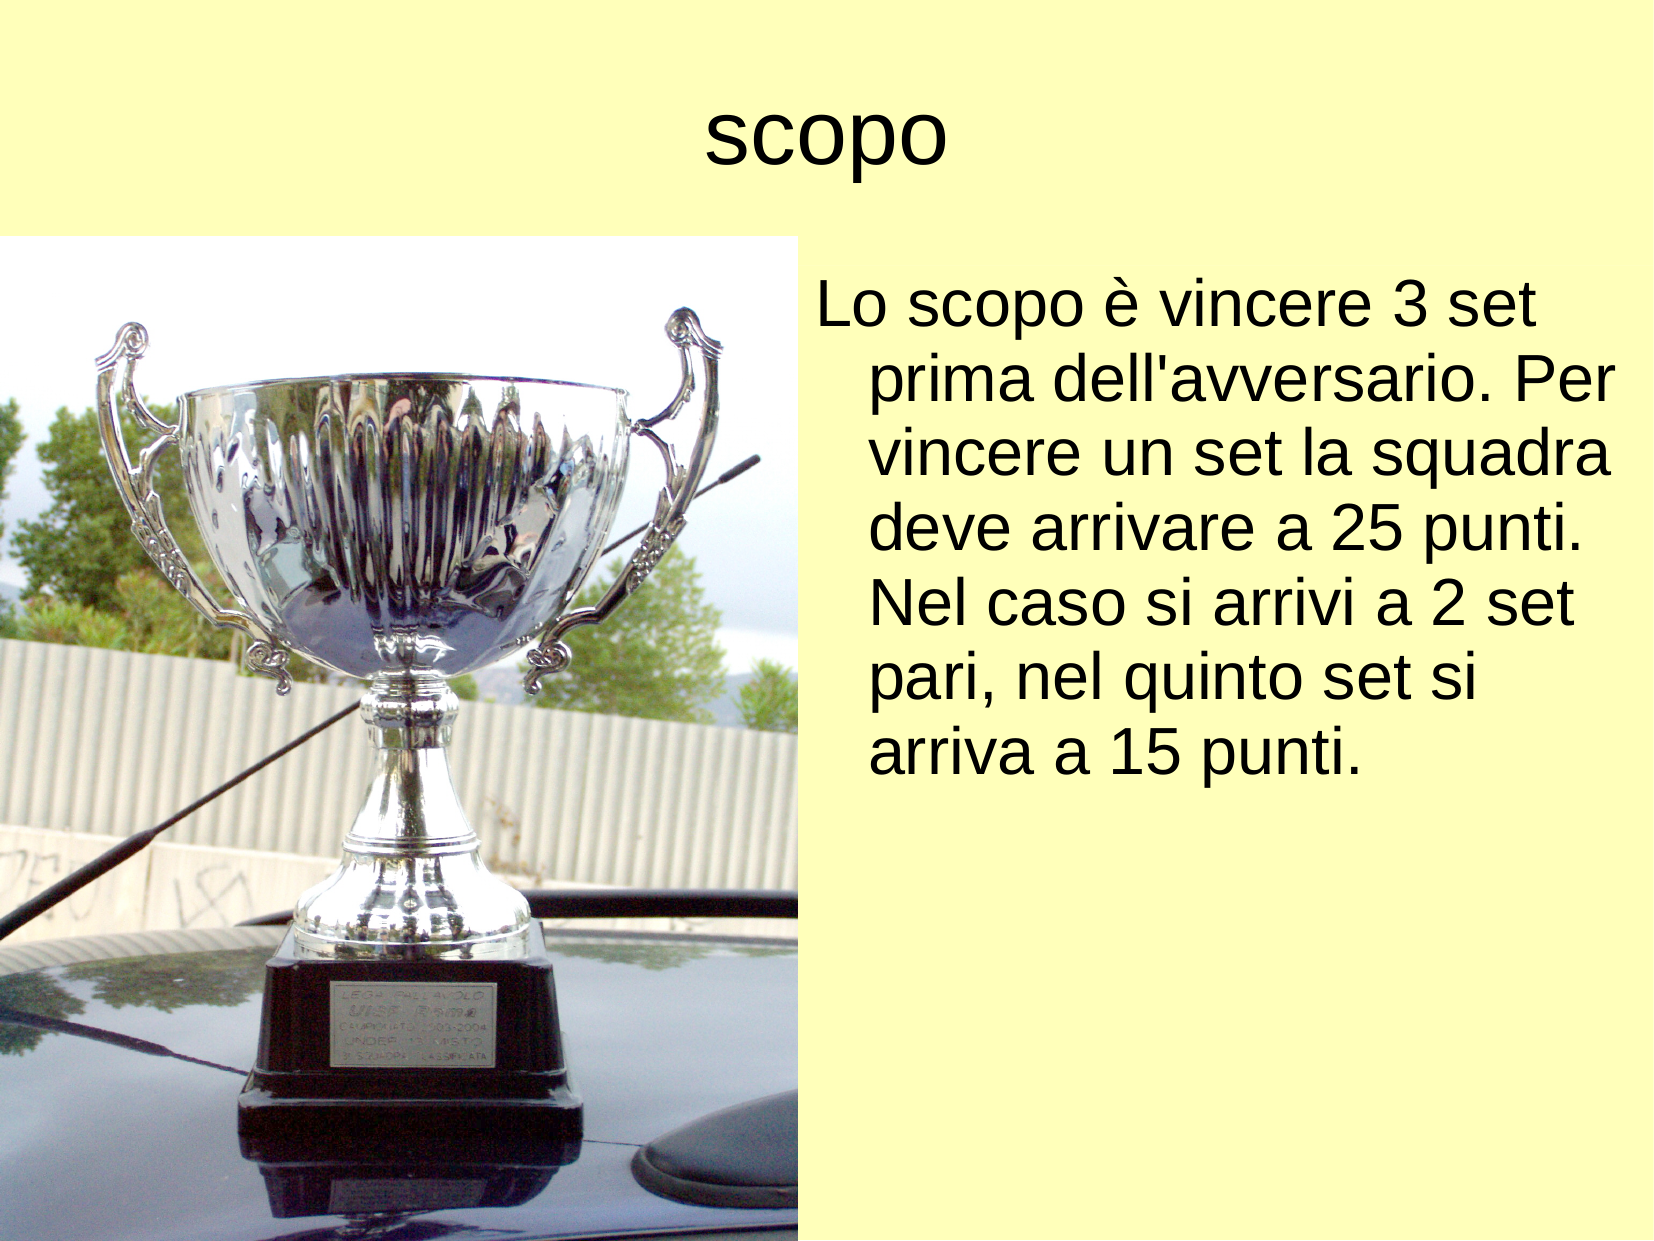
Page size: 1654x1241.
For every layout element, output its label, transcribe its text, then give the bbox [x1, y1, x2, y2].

title scopo [0, 0, 1654, 265]
picture [0, 236, 798, 1241]
list Lo scopo è vincere 3 set prima dell'avversario. Per vincere un set la squadra deve arrivare a 25 punti. Nel caso si arrivi a 2 set pari, nel quinto set si arriva a 15 punti. [798, 265, 1654, 1241]
